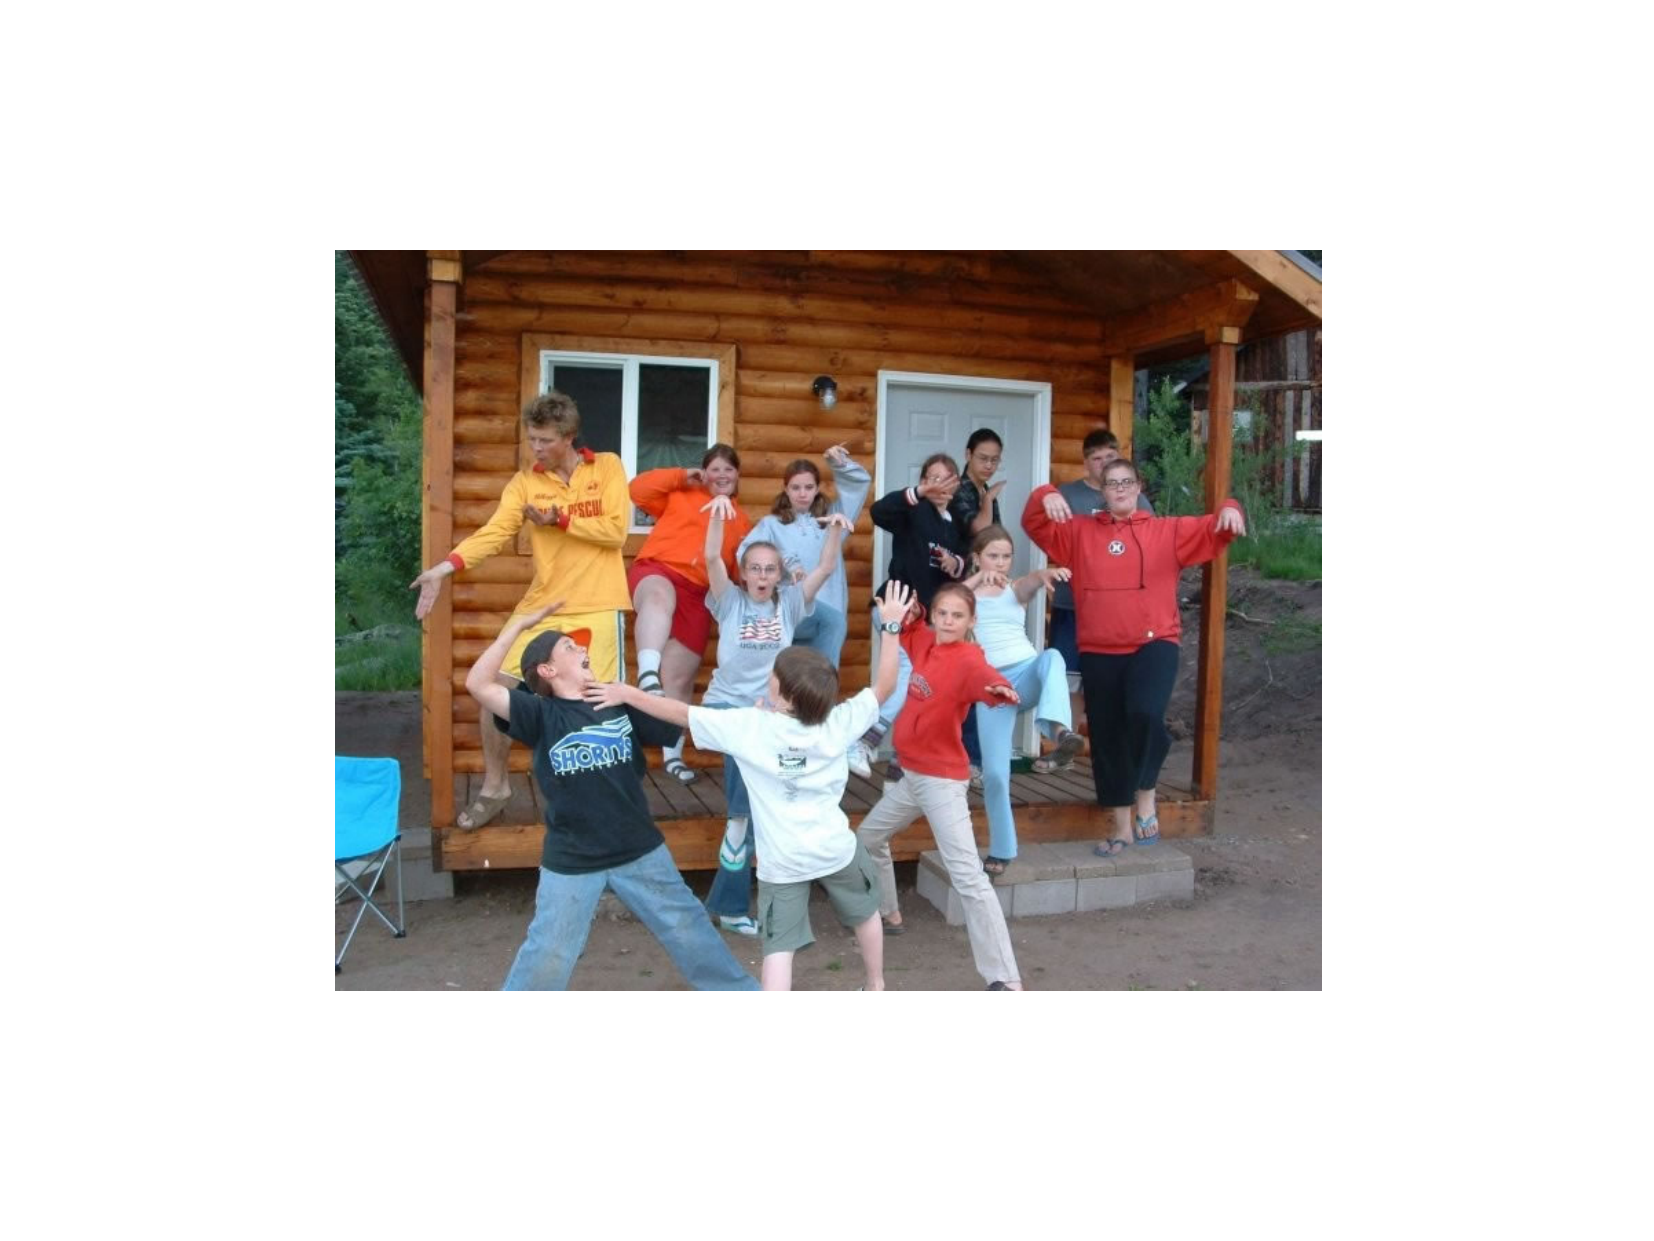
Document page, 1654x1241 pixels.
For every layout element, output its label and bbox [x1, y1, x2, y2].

picture [335, 250, 1322, 991]
